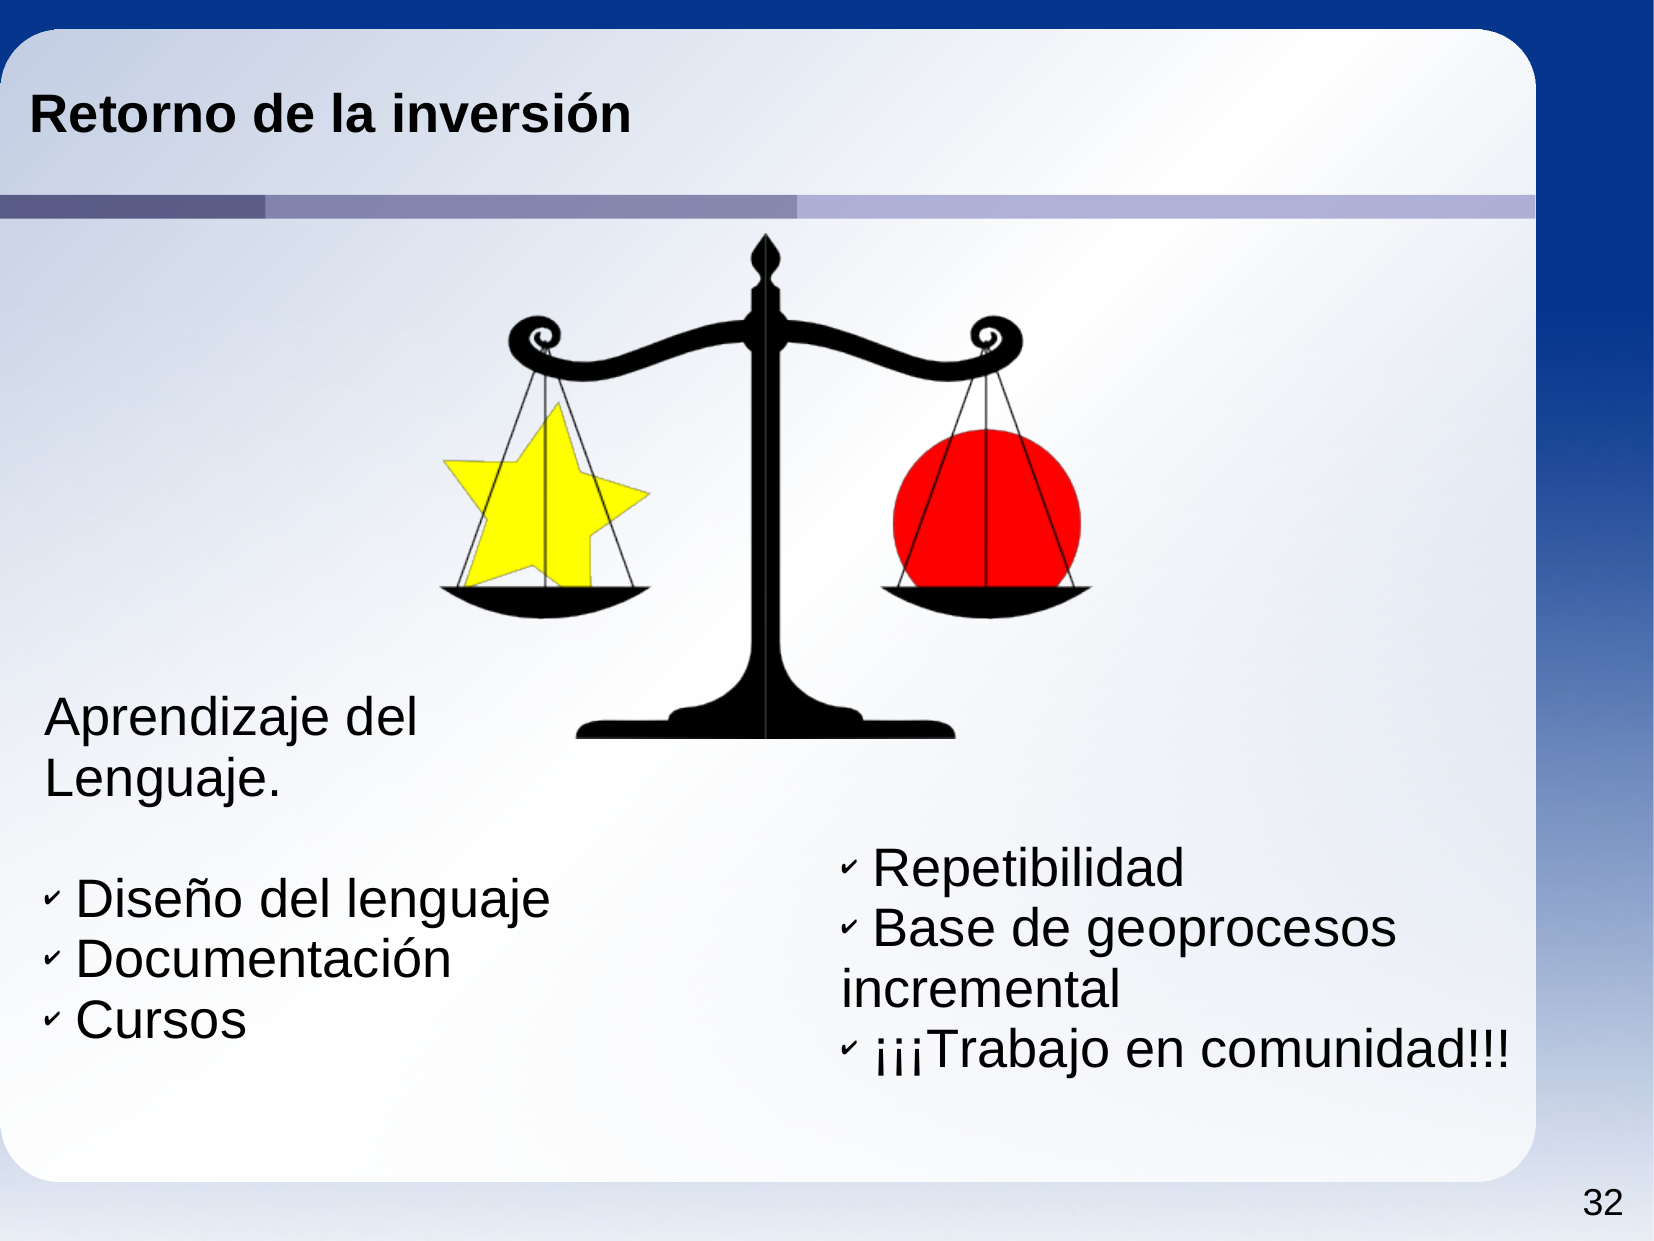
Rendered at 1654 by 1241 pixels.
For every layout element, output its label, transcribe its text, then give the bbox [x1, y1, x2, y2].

picture [439, 233, 1093, 739]
text_box Repetibilidad Base de geoprocesos incremental ¡¡¡Trabajo en comunidad!!! [826, 708, 1625, 1152]
title Retorno de la inversión [29, 49, 1506, 178]
picture [0, 0, 1654, 1241]
text_box Aprendizaje del Lenguaje. Diseño del lenguaje Documentación Cursos [29, 679, 768, 1123]
